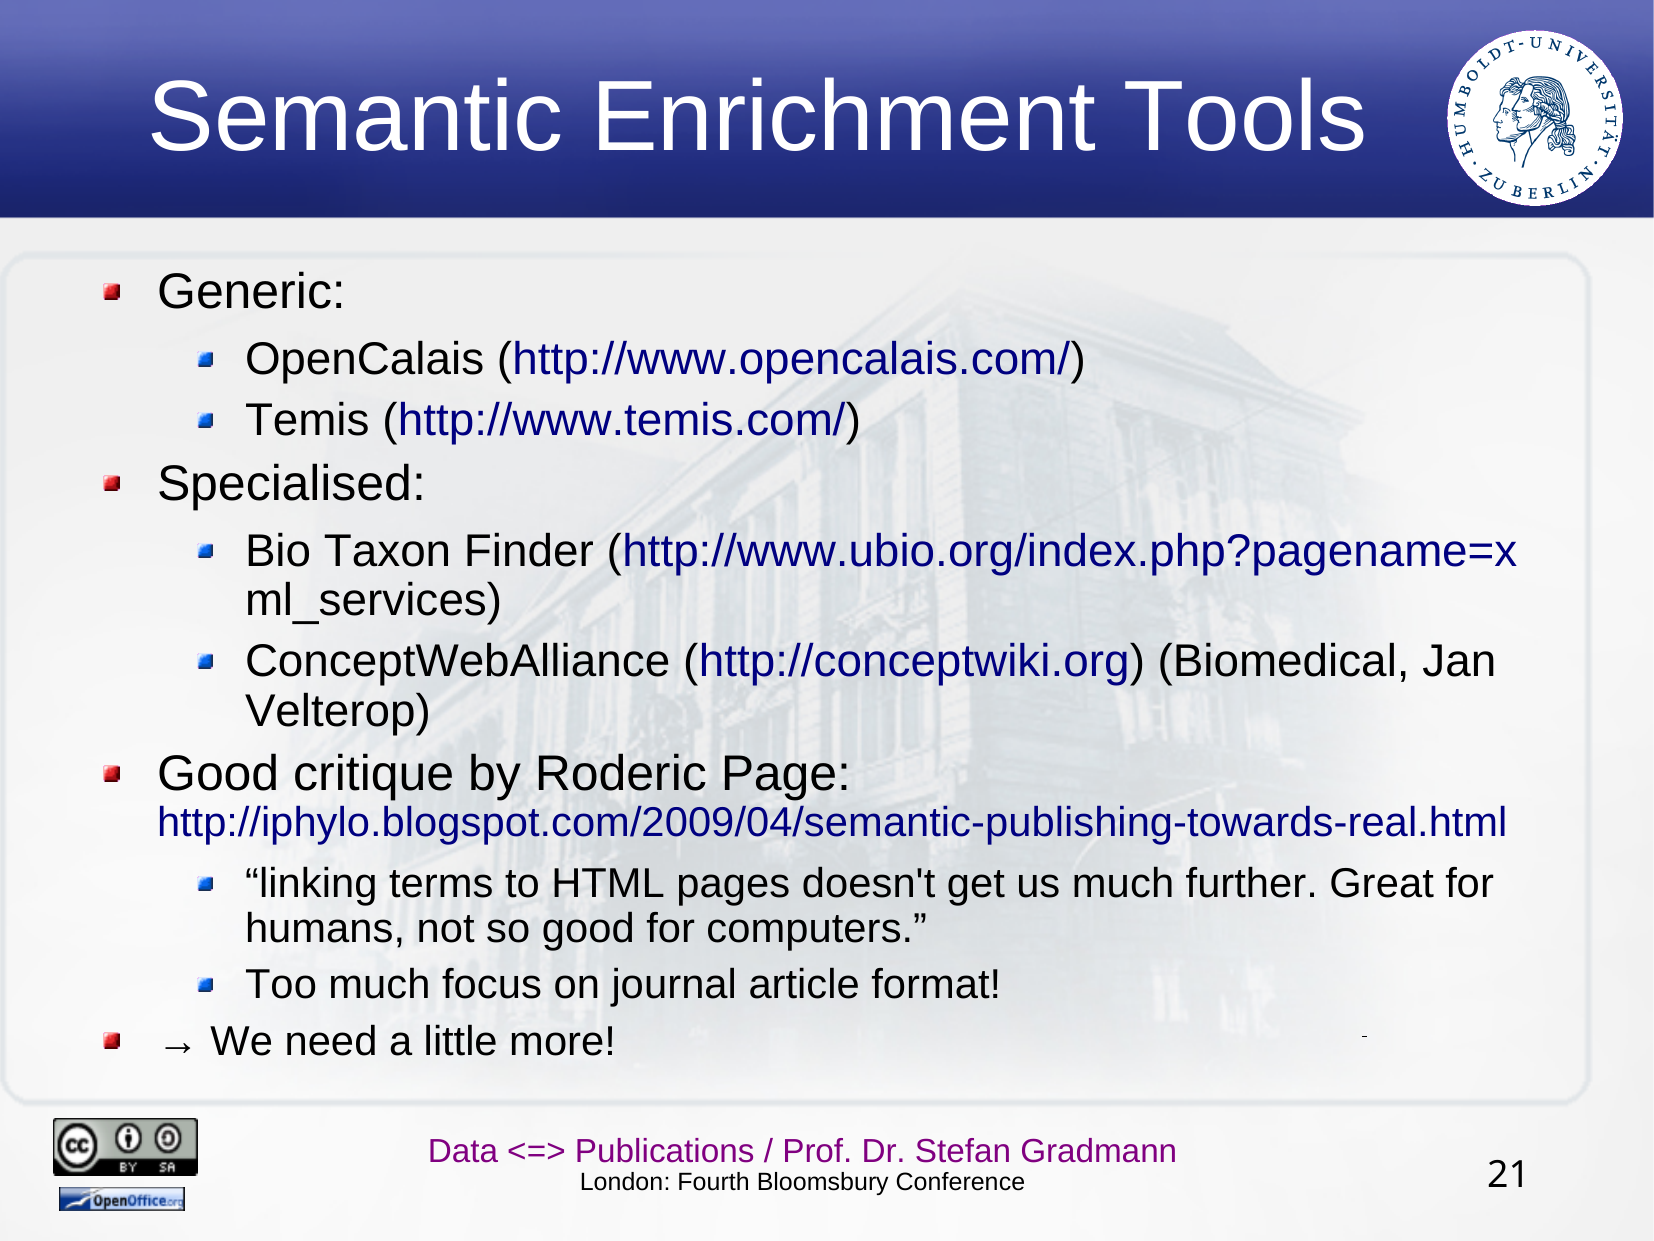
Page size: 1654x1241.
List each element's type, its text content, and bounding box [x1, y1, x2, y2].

picture [0, 0, 1654, 1241]
list Generic: OpenCalais (http://www.opencalais.com/) Temis (http://www.temis.com/) Specialised: Bio Taxon Finder (http://www.ubio.org/index.php?pagename=x​ml_services) ConceptWebAlliance (http://conceptwiki.org) (Biomedical, Jan Velterop) Good critique by Roderic Page: http://iphylo.blogspot.com/2009/04/semantic-publishing-towards-real.html “linking terms to HTML pages doesn't get us much further. Great for humans, not so good for computers.” Too much focus on journal article format! → We need a little more! [59, 265, 1542, 1070]
title Semantic Enrichment Tools [147, 0, 1624, 236]
